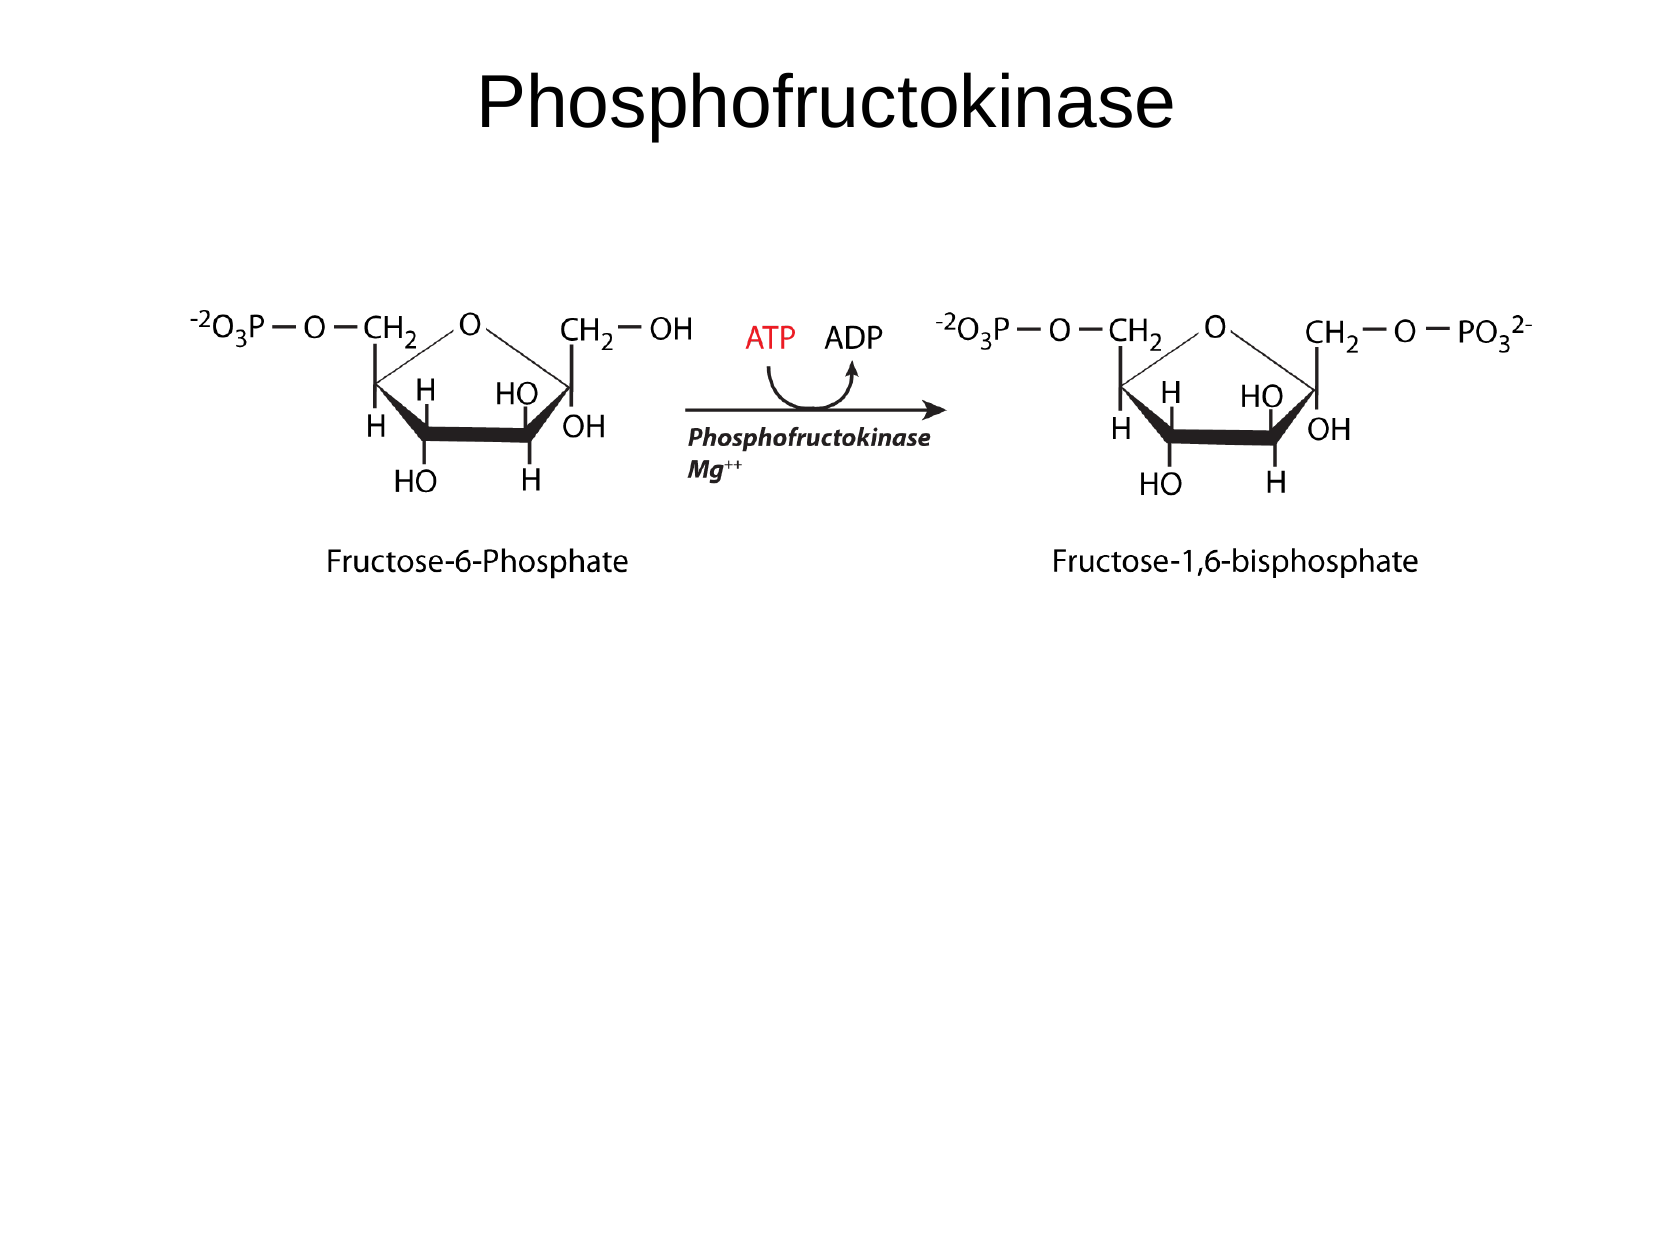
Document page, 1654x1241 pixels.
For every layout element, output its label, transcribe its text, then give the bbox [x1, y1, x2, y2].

picture [187, 299, 1535, 580]
title Phosphofructokinase [82, 55, 1571, 145]
